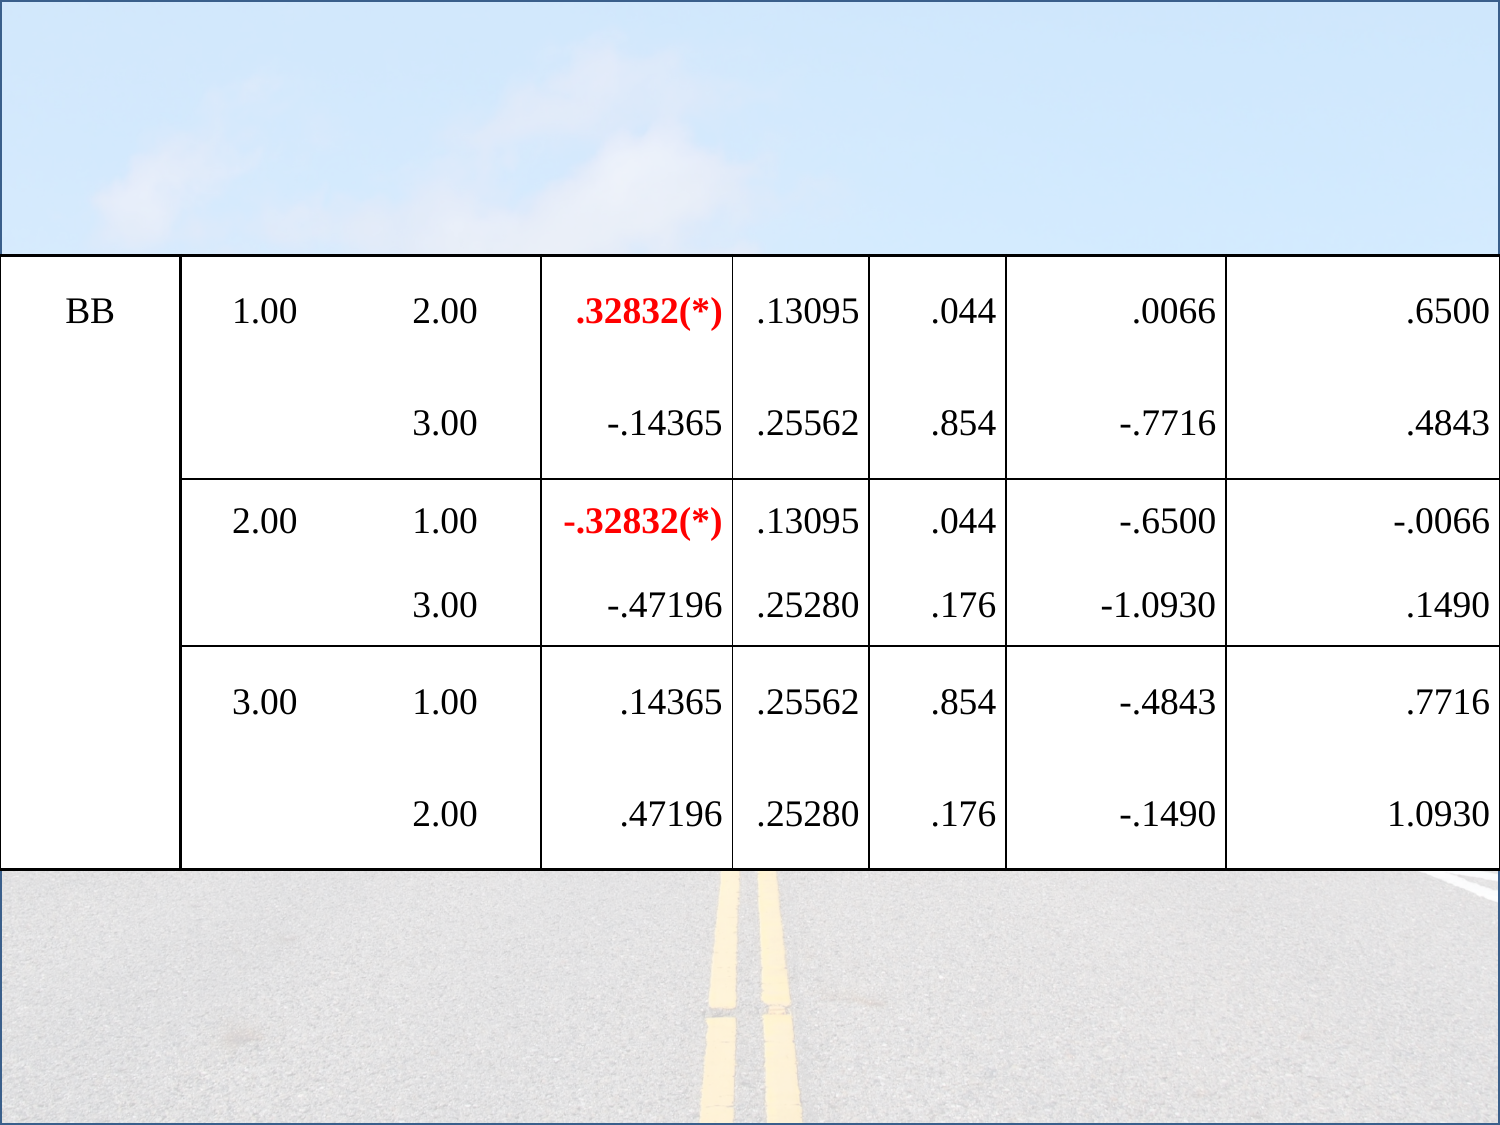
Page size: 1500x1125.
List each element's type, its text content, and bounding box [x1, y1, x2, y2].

table_cell .25280 [733, 758, 868, 868]
table_header .6500 [1227, 257, 1499, 367]
table_cell [1, 562, 179, 646]
table_cell [1, 479, 179, 562]
table_header BB [1, 257, 179, 367]
table_cell 3.00 [349, 367, 540, 478]
table_cell 3.00 [182, 647, 349, 758]
table_cell 1.0930 [1227, 758, 1499, 868]
table_cell -.0066 [1227, 480, 1499, 562]
table_cell .854 [870, 647, 1005, 758]
table_cell .14365 [542, 647, 732, 758]
table_header 1.00 [182, 257, 349, 367]
table_cell 2.00 [182, 480, 349, 562]
table_cell .044 [870, 480, 1005, 562]
table_cell [182, 758, 349, 868]
text_box [0, 0, 1500, 254]
table_header 2.00 [349, 257, 540, 367]
table_header .044 [870, 257, 1005, 367]
table_cell 1.00 [349, 647, 540, 758]
table_cell -.4843 [1007, 647, 1225, 758]
table_cell .176 [870, 562, 1005, 645]
table_cell -.1490 [1007, 758, 1225, 868]
table_cell .4843 [1227, 367, 1499, 478]
table_cell -.6500 [1007, 480, 1225, 562]
table_cell [1, 367, 179, 479]
table_header .0066 [1007, 257, 1225, 367]
table_cell -.7716 [1007, 367, 1225, 478]
table_cell .47196 [542, 758, 732, 868]
table_cell -1.0930 [1007, 562, 1225, 645]
table_cell .176 [870, 758, 1005, 868]
table_header .13095 [733, 257, 868, 367]
table_cell .25280 [733, 562, 868, 645]
table_cell [1, 646, 179, 758]
table_cell 2.00 [349, 758, 540, 868]
table_cell 3.00 [349, 562, 540, 645]
table_cell .854 [870, 367, 1005, 478]
table_cell [1, 758, 179, 868]
table_cell .13095 [733, 480, 868, 562]
table_cell [182, 367, 349, 478]
table_cell 1.00 [349, 480, 540, 562]
table_cell -.32832(*) [542, 480, 732, 562]
table_cell -.47196 [542, 562, 732, 645]
table_cell .25562 [733, 647, 868, 758]
table_header .32832(*) [542, 257, 732, 367]
table_cell -.14365 [542, 367, 732, 478]
table_cell .7716 [1227, 647, 1499, 758]
table_cell [182, 562, 349, 645]
table_cell .25562 [733, 367, 868, 478]
table_cell .1490 [1227, 562, 1499, 645]
text_box [0, 871, 1500, 1125]
